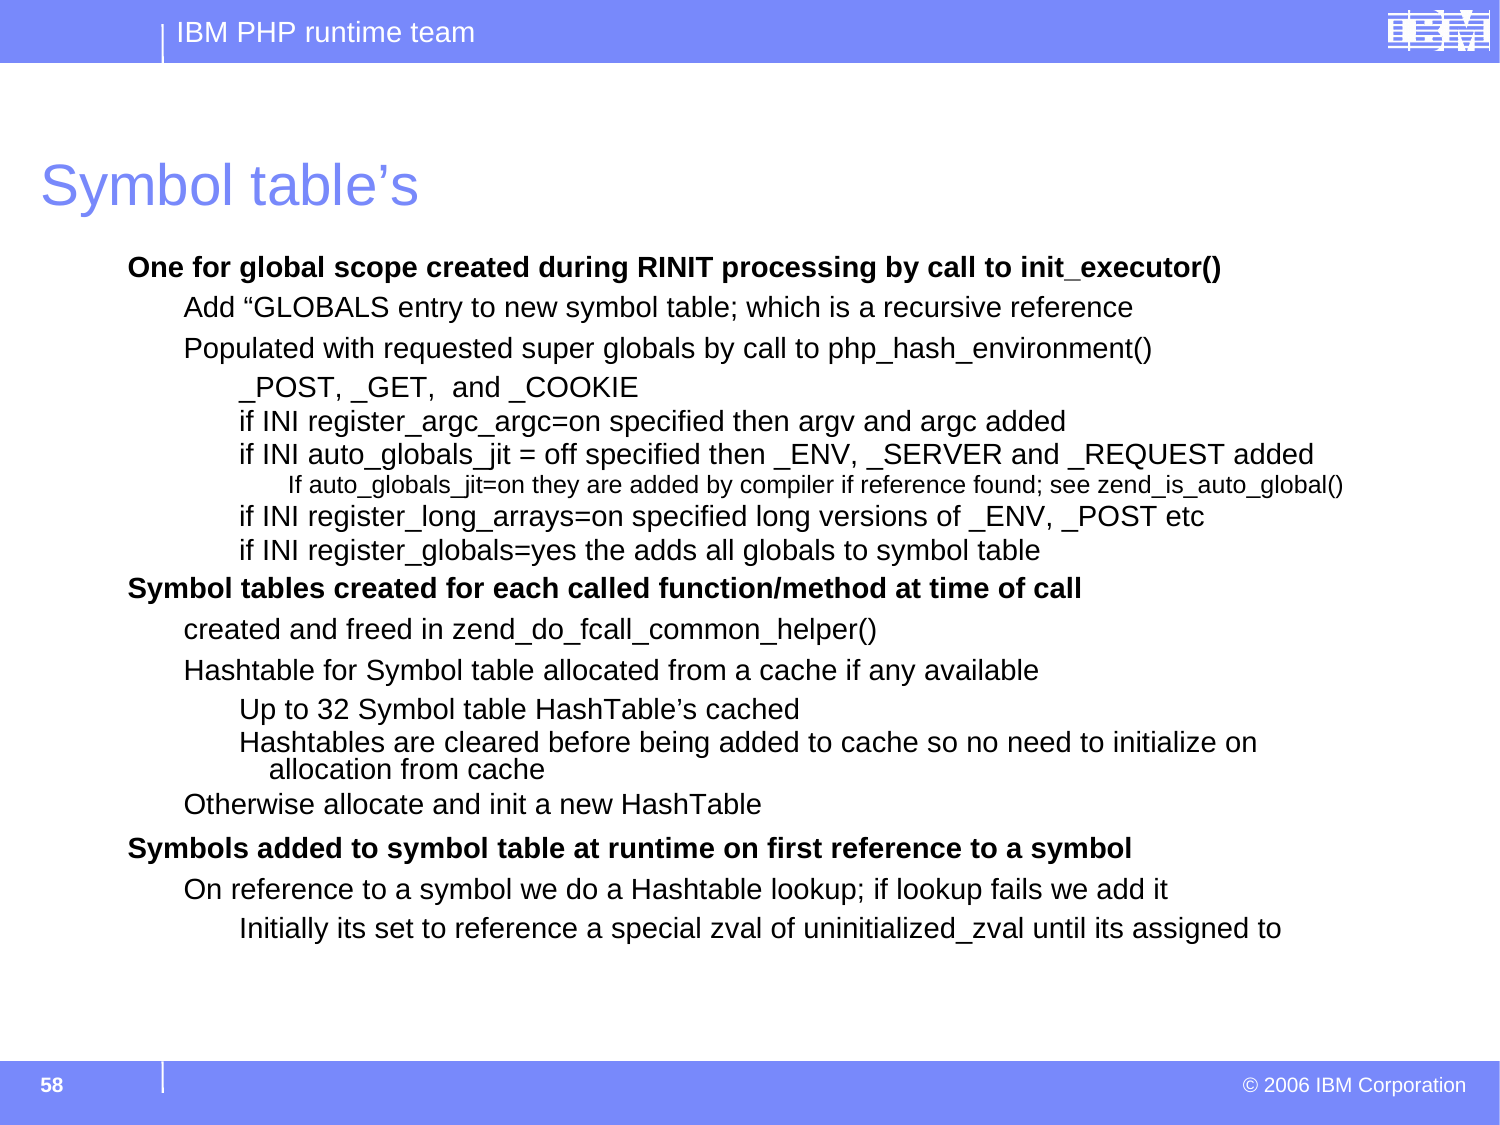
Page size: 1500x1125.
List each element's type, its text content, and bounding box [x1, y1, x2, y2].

list One for global scope created during RINIT processing by call to init_executor()‏ Add “GLOBALS entry to new symbol table; which is a recursive reference Populated with requested super globals by call to php_hash_environment() _POST, _GET, and _COOKIE if INI register_argc_argc=on specified then argv and argc added if INI auto_globals_jit = off specified then _ENV, _SERVER and _REQUEST added If auto_globals_jit=on they are added by compiler if reference found; see zend_is_auto_global() if INI register_long_arrays=on specified long versions of _ENV, _POST etc if INI register_globals=yes the adds all globals to symbol table Symbol tables created for each called function/method at time of call created and freed in zend_do_fcall_common_helper()‏ Hashtable for Symbol table allocated from a cache if any available Up to 32 Symbol table HashTable’s cached Hashtables are cleared before being added to cache so no need to initialize on allocation from cache Otherwise allocate and init a new HashTable Symbols added to symbol table at runtime on first reference to a symbol On reference to a symbol we do a Hashtable lookup; if lookup fails we add it Initially its set to reference a special zval of uninitialized_zval until its assigned to [112, 248, 1388, 1125]
title Symbol table’s [25, 123, 1378, 225]
